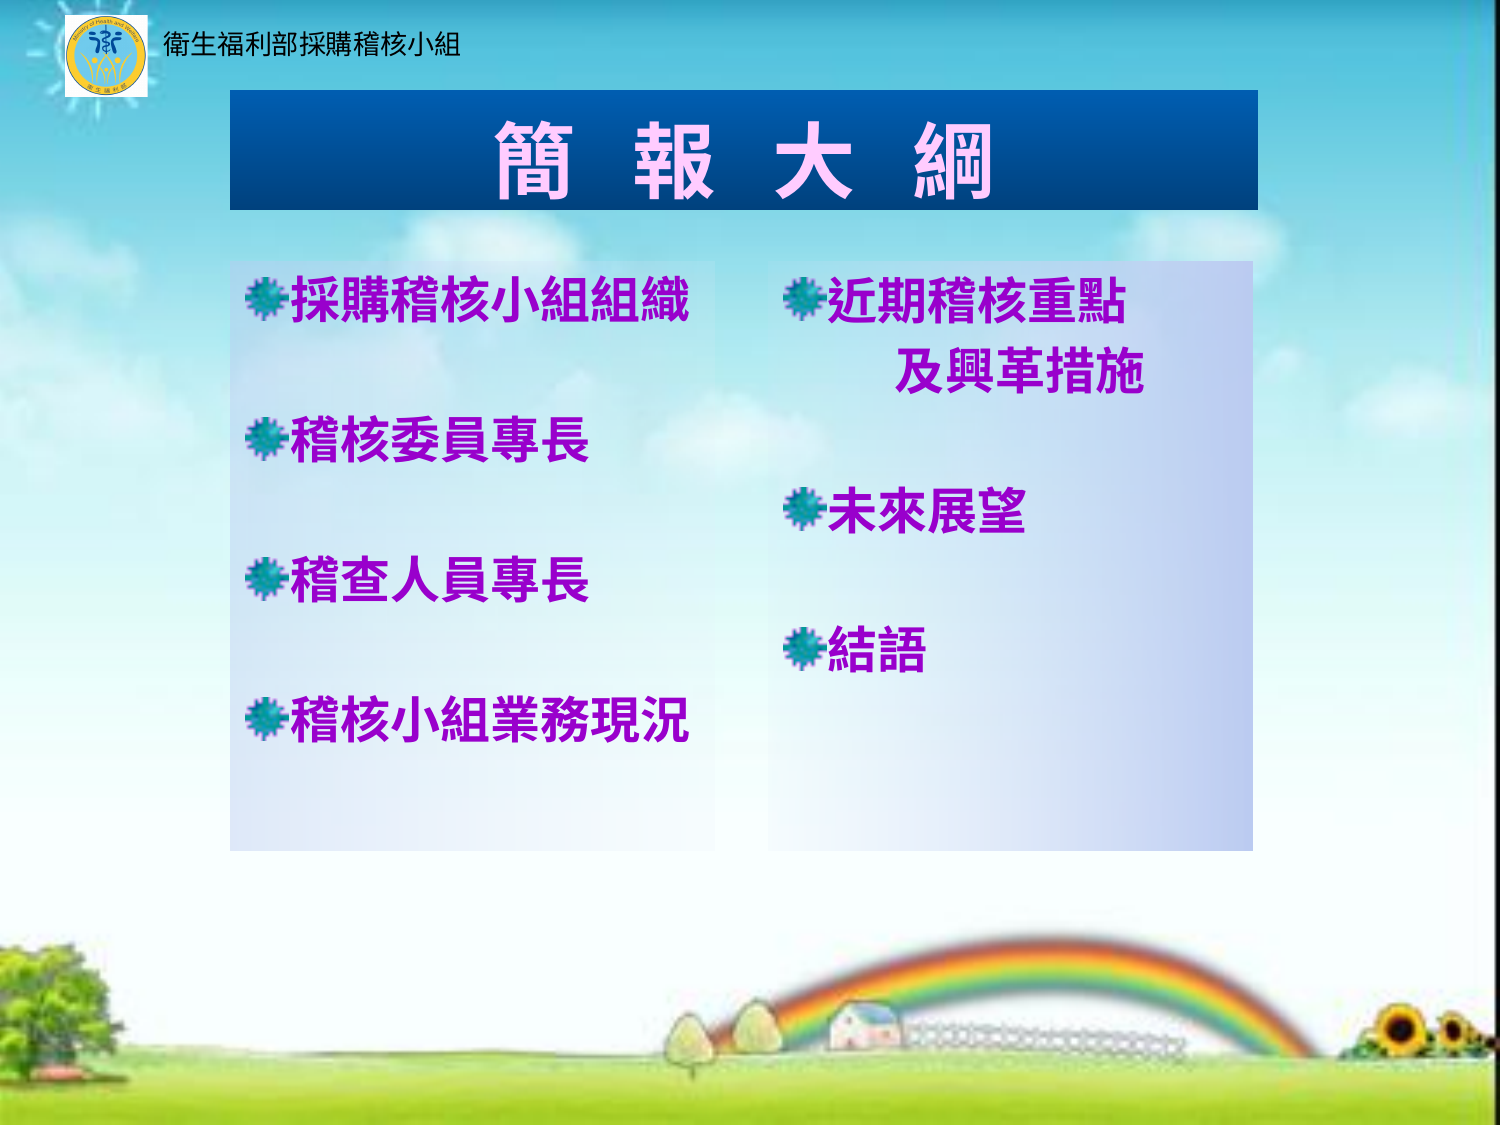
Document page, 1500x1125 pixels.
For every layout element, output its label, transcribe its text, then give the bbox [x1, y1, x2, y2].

text_box 衛生福利部採購稽核小組 [148, 19, 520, 69]
list 採購稽核小組組織 稽核委員專長 稽查人員專長 稽核小組業務現況 [230, 261, 715, 851]
title 簡 報 大 綱 [230, 90, 1258, 210]
text_box 近期稽核重點 及興革措施 未來展望 結語 [768, 261, 1253, 851]
picture [0, 0, 1500, 1125]
